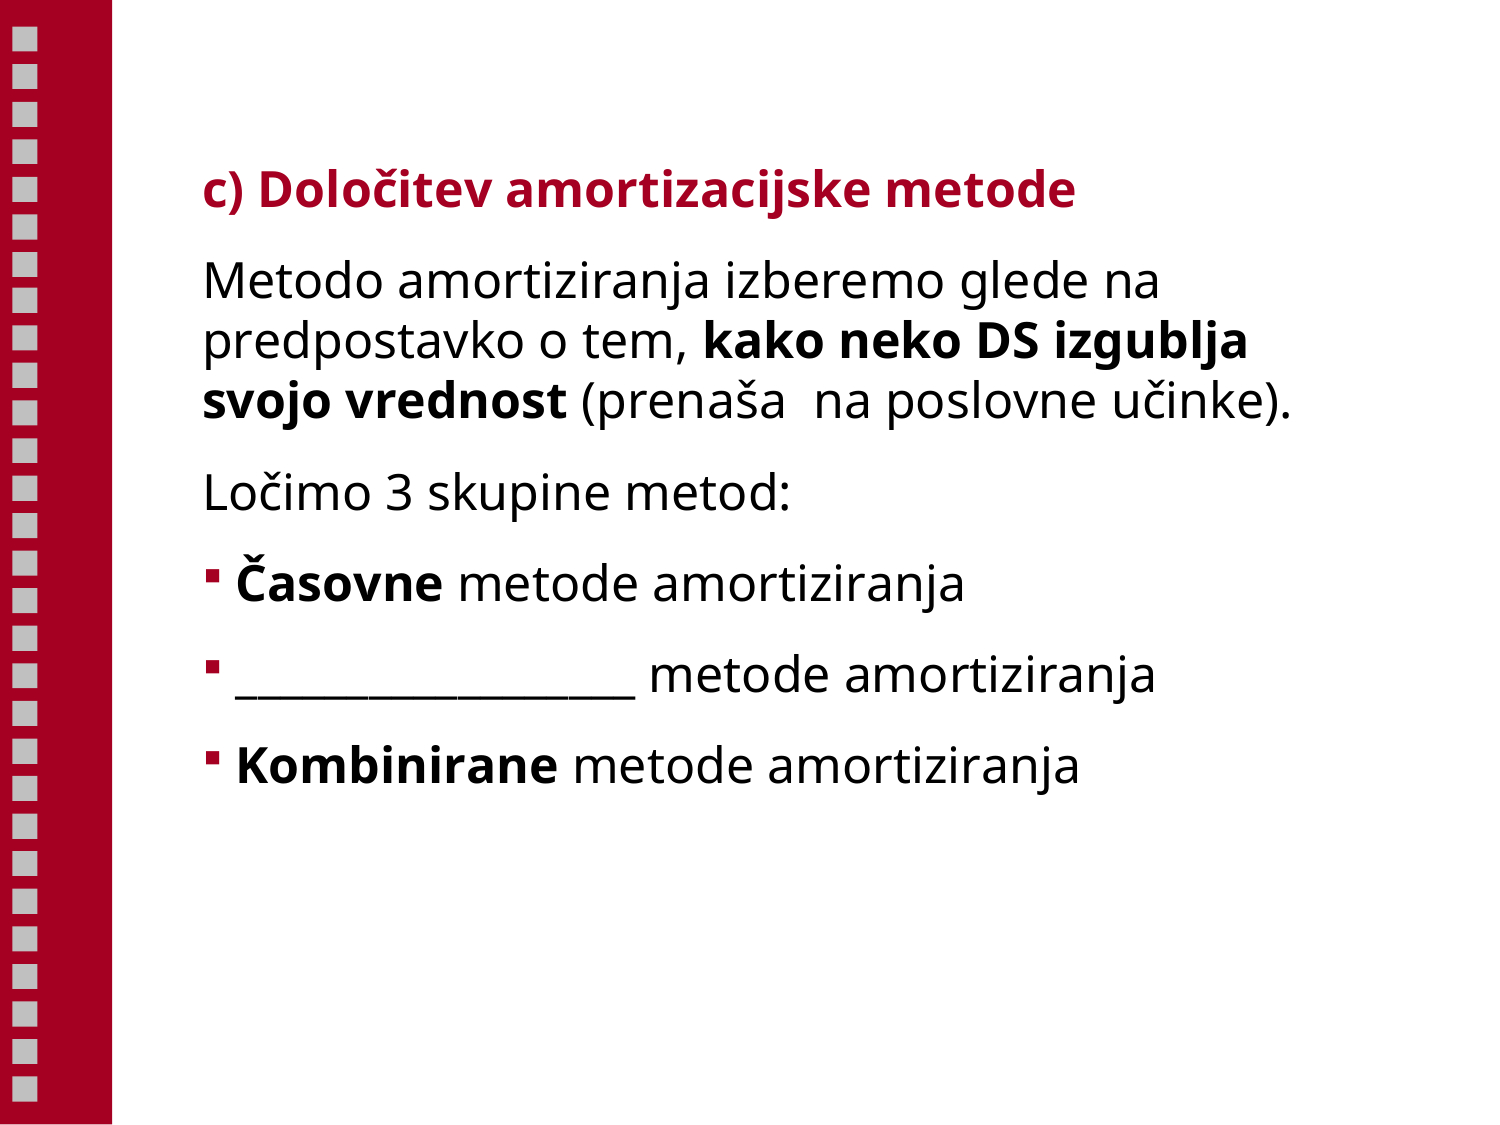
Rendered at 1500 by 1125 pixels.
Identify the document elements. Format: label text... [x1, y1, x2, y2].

text_box c) Določitev amortizacijske metode Metodo amortiziranja izberemo glede na predpostavko o tem, kako neko DS izgublja svojo vrednost (prenaša na poslovne učinke). Ločimo 3 skupine metod: Časovne metode amortiziranja __________________ metode amortiziranja Kombinirane metode amortiziranja [187, 149, 1376, 802]
